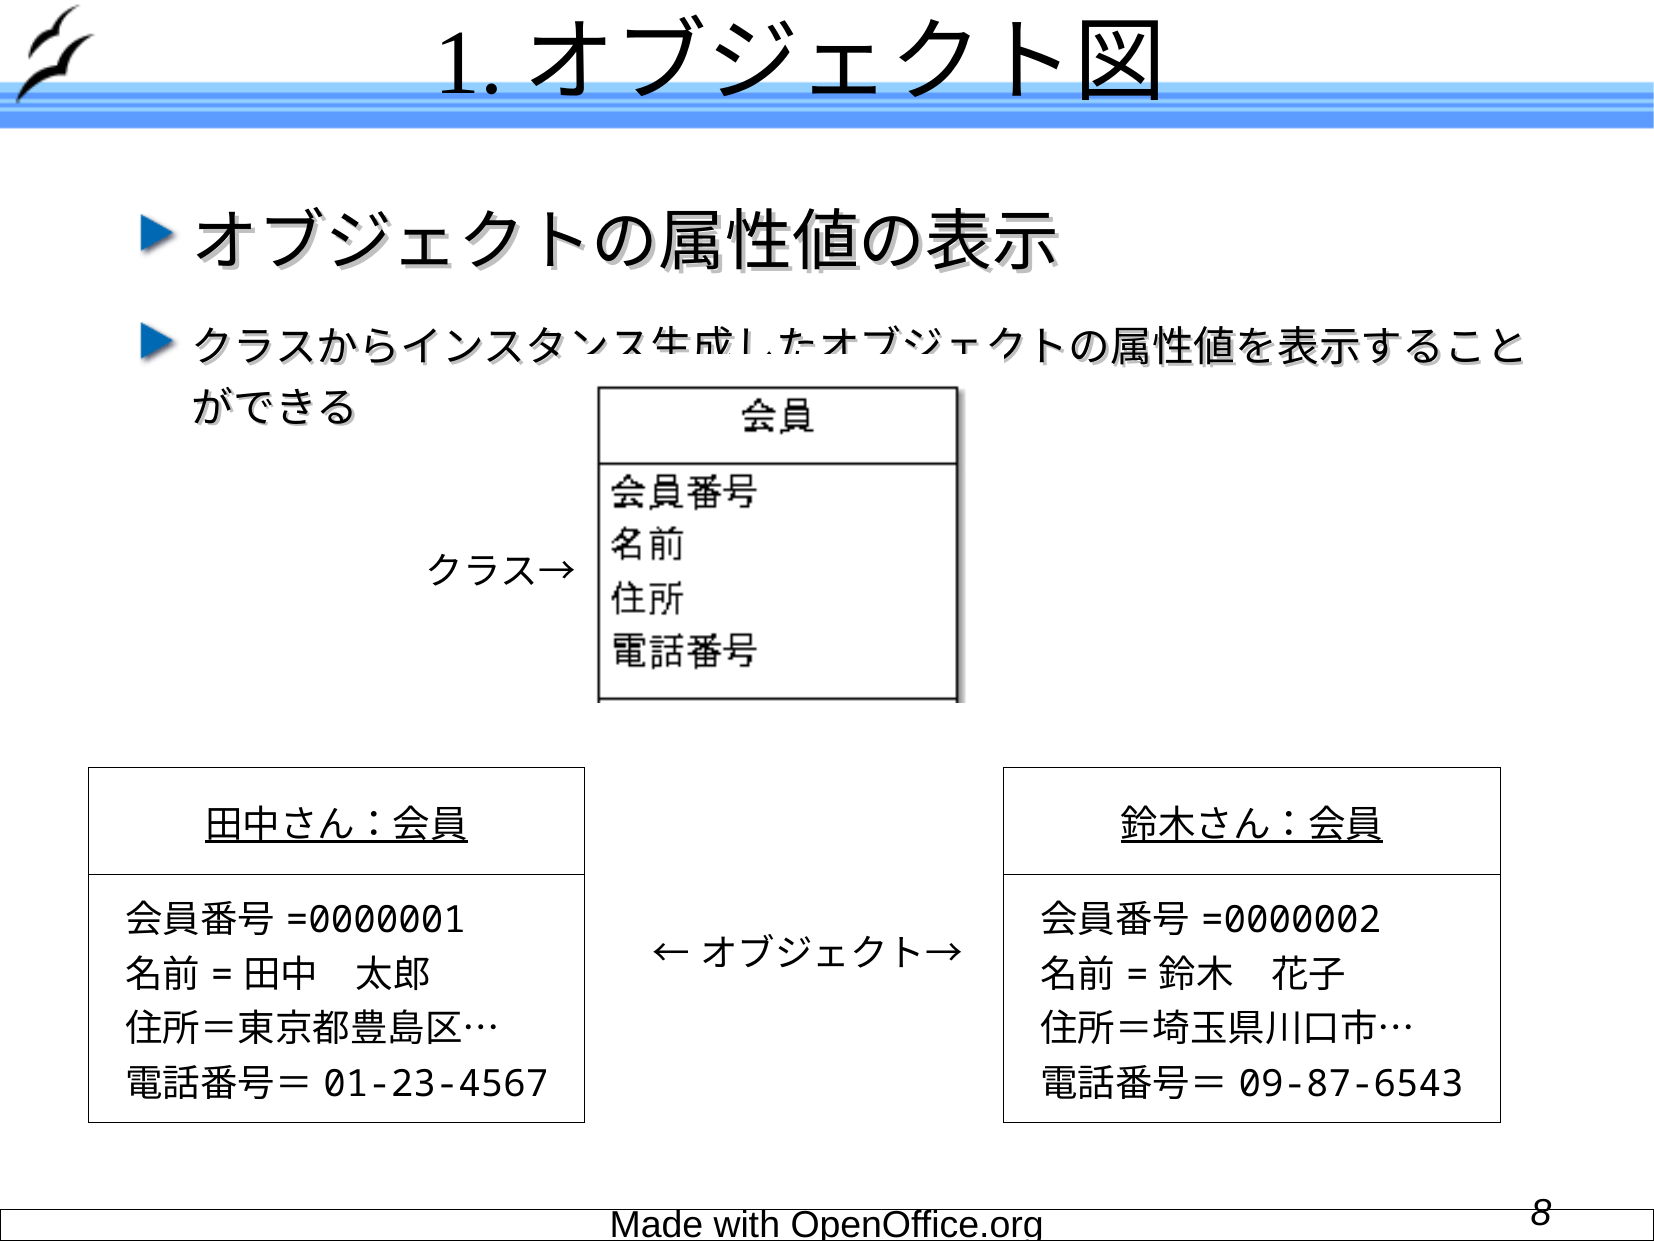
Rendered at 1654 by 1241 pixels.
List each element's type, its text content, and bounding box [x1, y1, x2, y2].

text_box 会員番号=0000001 名前=田中 太郎 住所＝東京都豊島区… 電話番号＝01-23-4567 [88, 874, 585, 1123]
text_box クラス→ [410, 533, 591, 587]
list オブジェクトの属性値の表示 クラスからインスタンス生成したオブジェクトの属性値を表示することができる [120, 187, 1533, 1195]
text_box ←オブジェクト→ [637, 915, 975, 968]
text_box 田中さん：会員 [88, 767, 585, 874]
picture [0, 0, 1654, 133]
text_box 会員番号=0000002 名前=鈴木 花子 住所＝埼玉県川口市… 電話番号＝09-87-6543 [1003, 874, 1501, 1123]
text_box 鈴木さん：会員 [1003, 767, 1501, 874]
picture [565, 354, 1004, 703]
title 1.オブジェクト図 [94, 0, 1507, 107]
